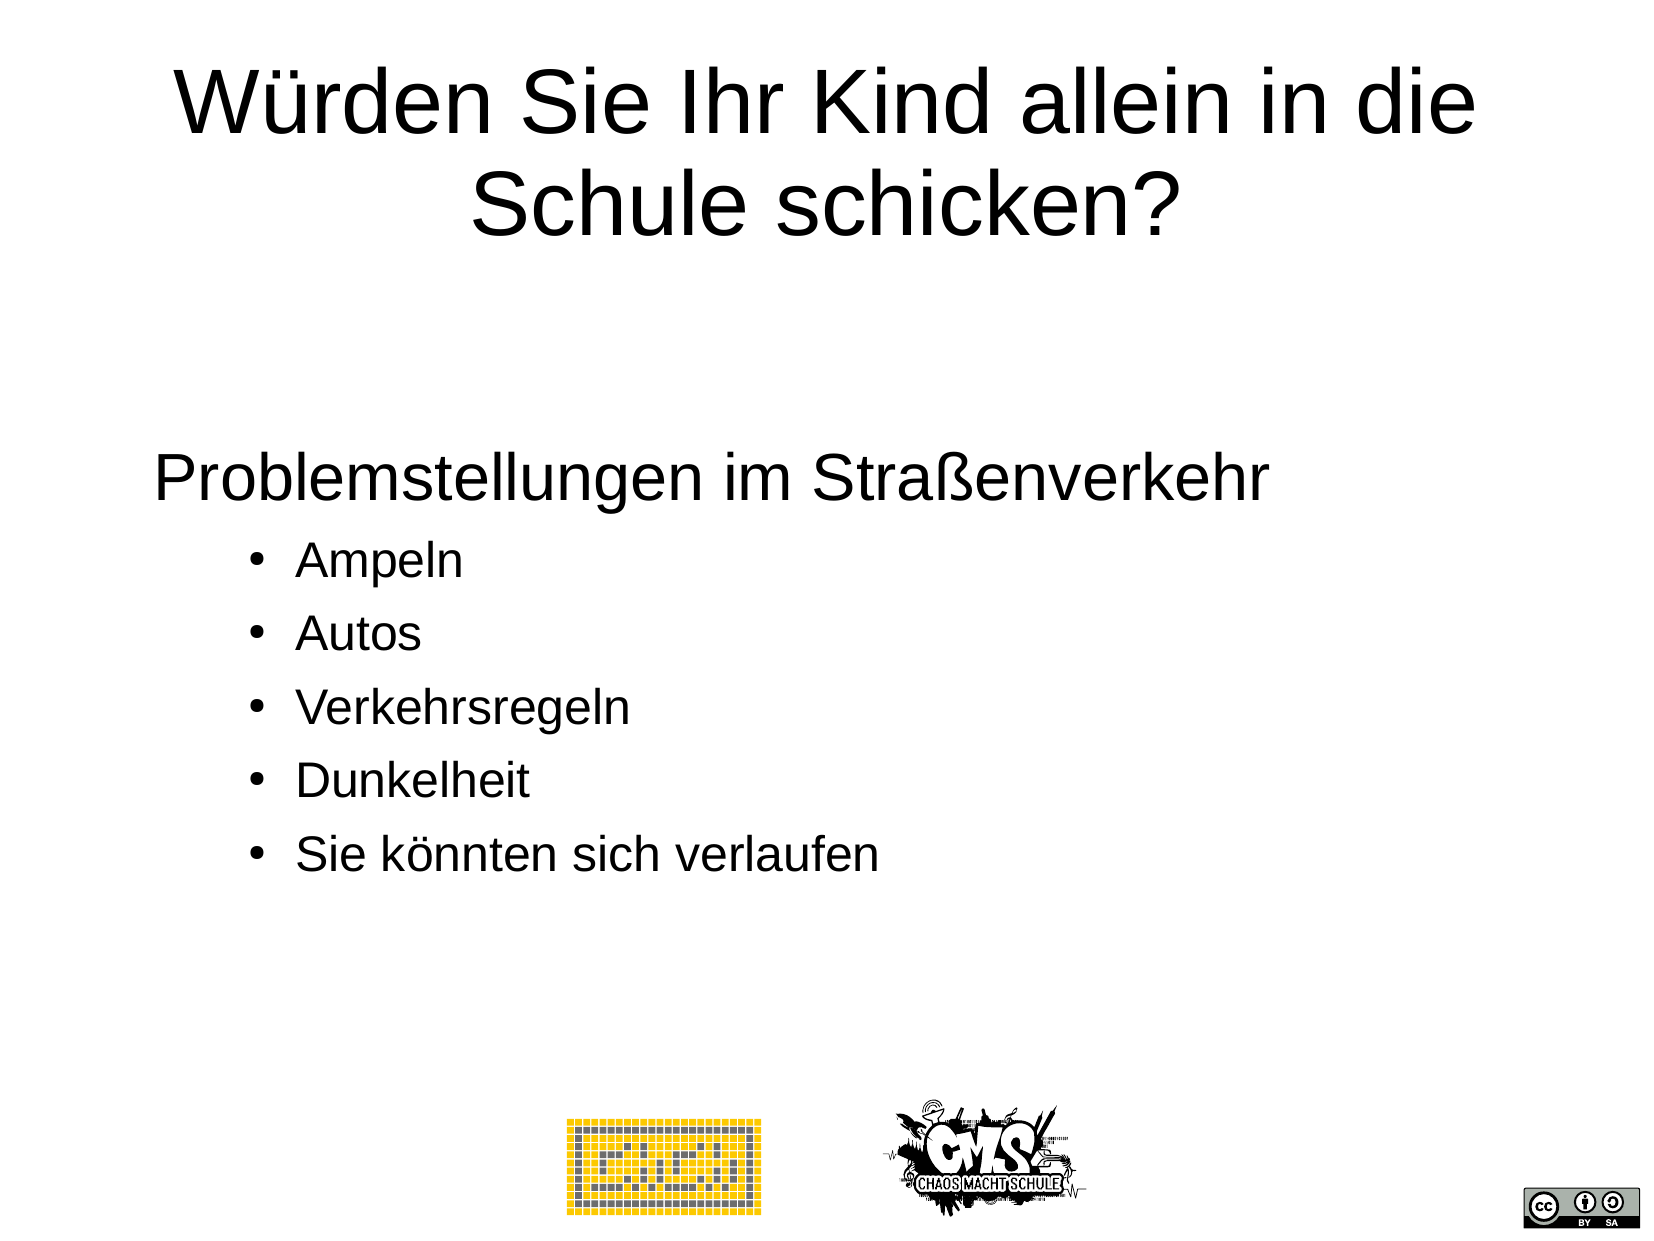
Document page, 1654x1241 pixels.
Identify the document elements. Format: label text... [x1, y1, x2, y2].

list Problemstellungen im Straßenverkehr Ampeln Autos Verkehrsregeln Dunkelheit Sie könnten sich verlaufen [82, 290, 1571, 1010]
title Würden Sie Ihr Kind allein in die Schule schicken? [82, 49, 1571, 257]
